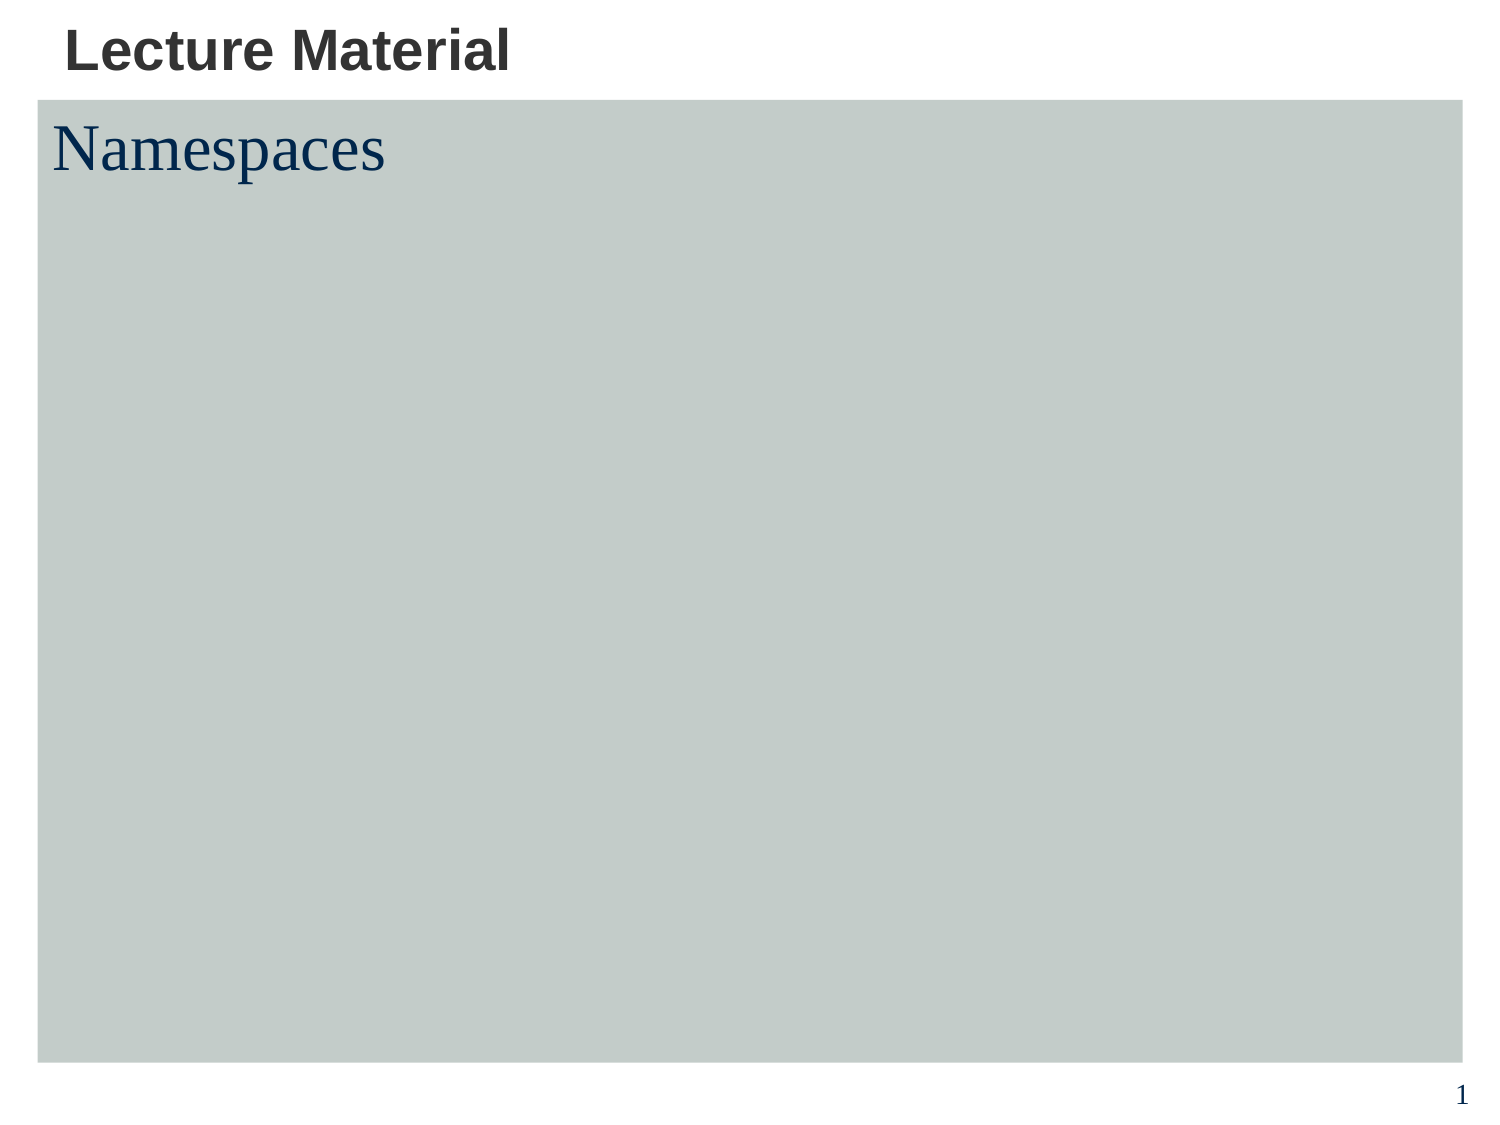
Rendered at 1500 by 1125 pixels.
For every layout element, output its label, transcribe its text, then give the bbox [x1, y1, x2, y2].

title Lecture Material [50, 0, 1450, 91]
list Namespaces [37, 99, 1463, 1063]
